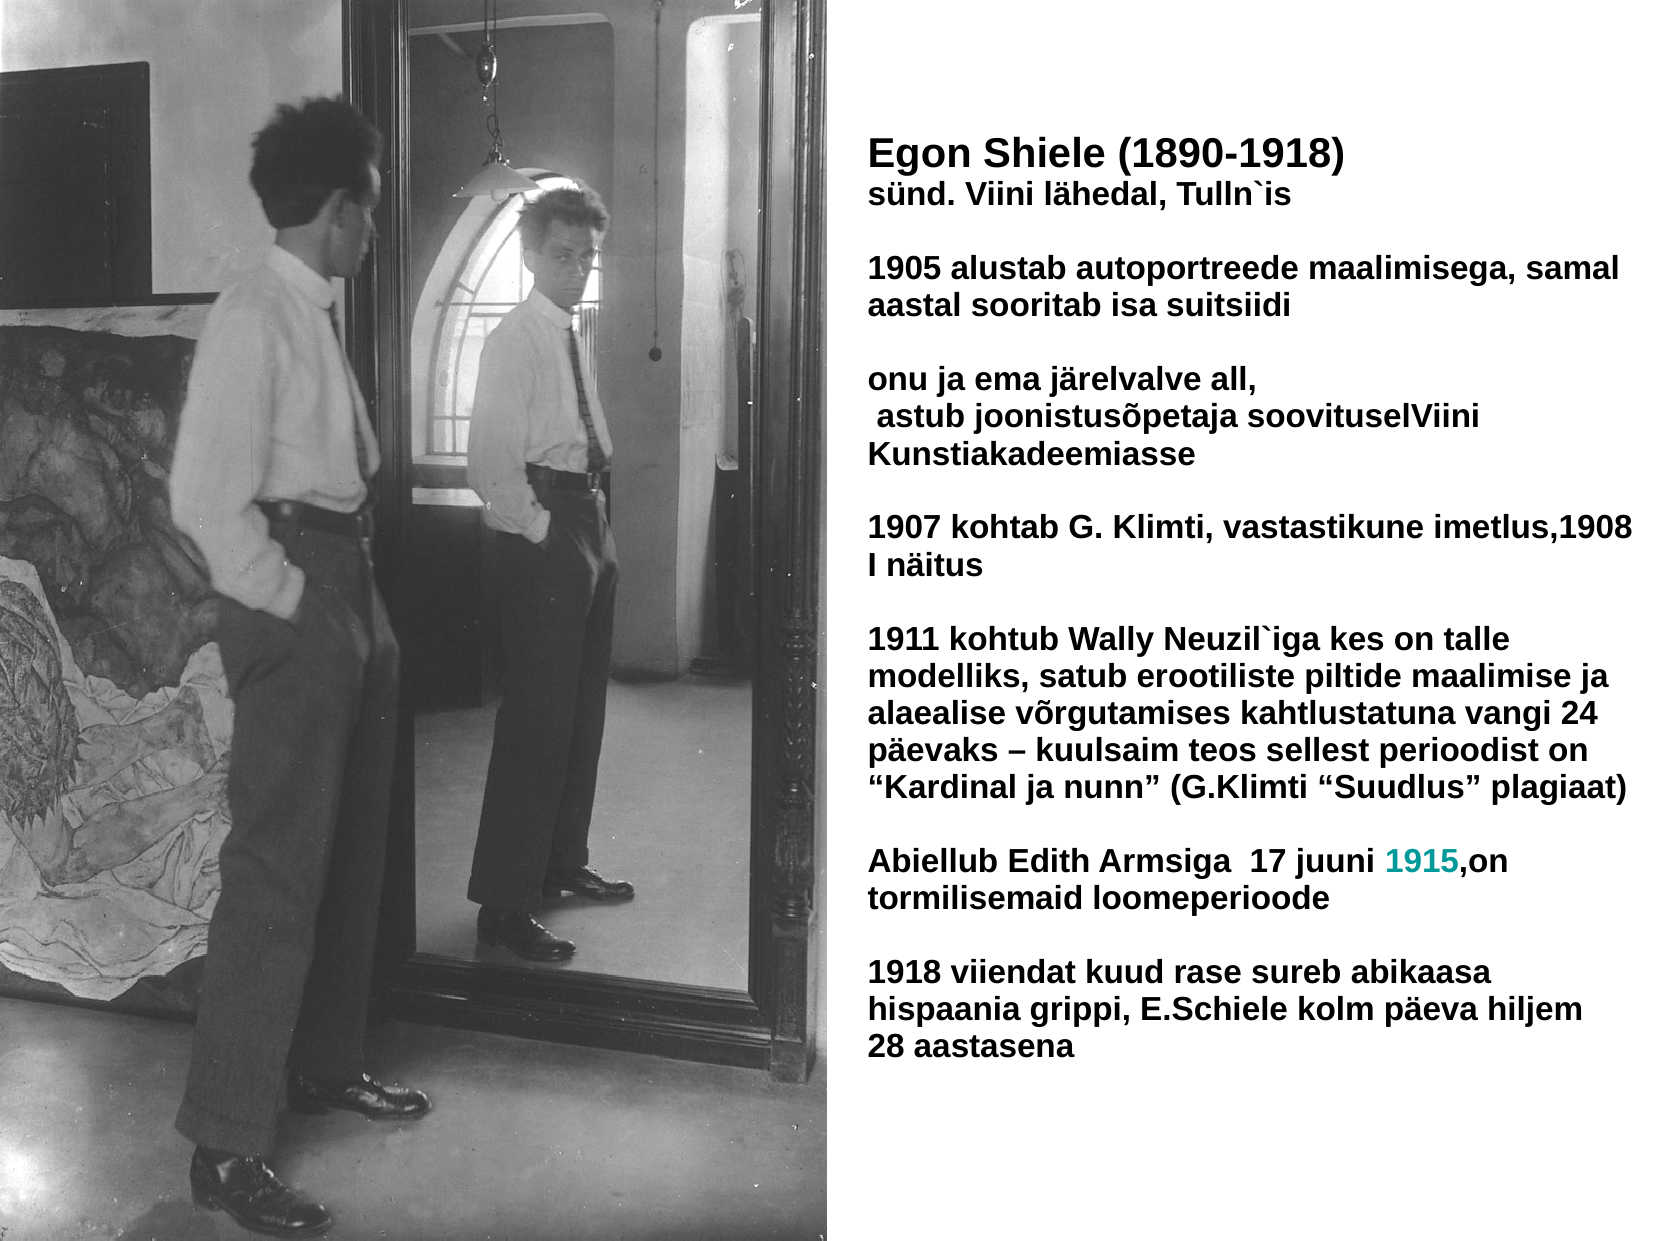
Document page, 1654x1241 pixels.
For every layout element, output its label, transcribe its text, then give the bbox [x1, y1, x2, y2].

title Egon Shiele (1890-1918) sünd. Viini lähedal, Tulln`is 1905 alustab autoportreede maalimisega, samal aastal sooritab isa suitsiidi onu ja ema järelvalve all, astub joonistusõpetaja soovituselViini Kunstiakadeemiasse 1907 kohtab G. Klimti, vastastikune imetlus,1908 I näitus 1911 kohtub Wally Neuzil`iga kes on talle modelliks, satub erootiliste piltide maalimise ja alaealise võrgutamises kahtlustatuna vangi 24 päevaks – kuulsaim teos sellest perioodist on “Kardinal ja nunn” (G.Klimti “Suudlus” plagiaat) Abiellub Edith Armsiga 17 juuni 1915,on tormilisemaid loomeperioode 1918 viiendat kuud rase sureb abikaasa hispaania grippi, E.Schiele kolm päeva hiljem 28 aastasena [852, 0, 1654, 1241]
picture [0, 0, 827, 1241]
